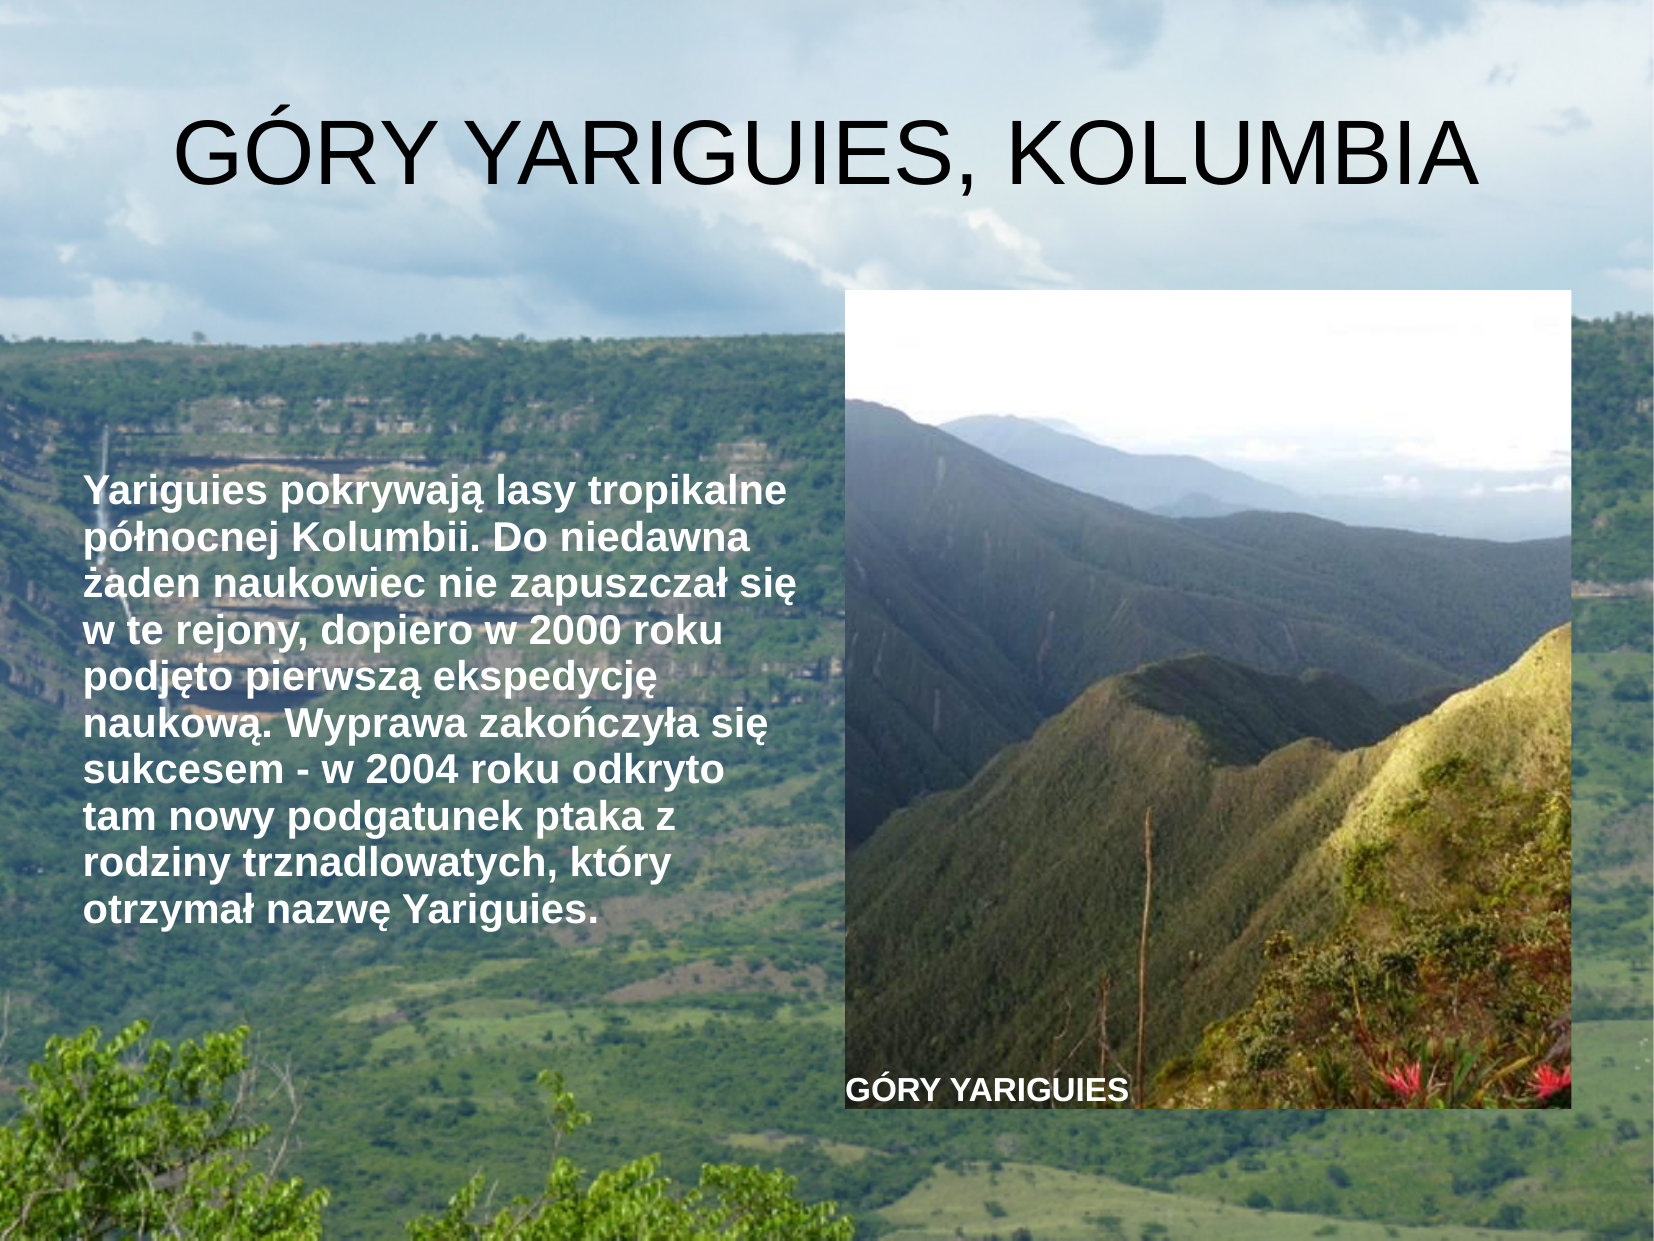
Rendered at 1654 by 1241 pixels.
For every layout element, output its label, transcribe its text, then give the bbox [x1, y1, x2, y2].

title GÓRY YARIGUIES, KOLUMBIA [82, 49, 1571, 257]
list GÓRY YARIGUIES [845, 290, 1572, 1109]
picture [0, 0, 1654, 1241]
list Yariguies pokrywają lasy tropikalne północnej Kolumbii. Do niedawna żaden naukowiec nie zapuszczał się w te rejony, dopiero w 2000 roku podjęto pierwszą ekspedycję naukową. Wyprawa zakończyła się sukcesem - w 2004 roku odkryto tam nowy podgatunek ptaka z rodziny trznadlowatych, który otrzymał nazwę Yariguies. [82, 290, 809, 1109]
